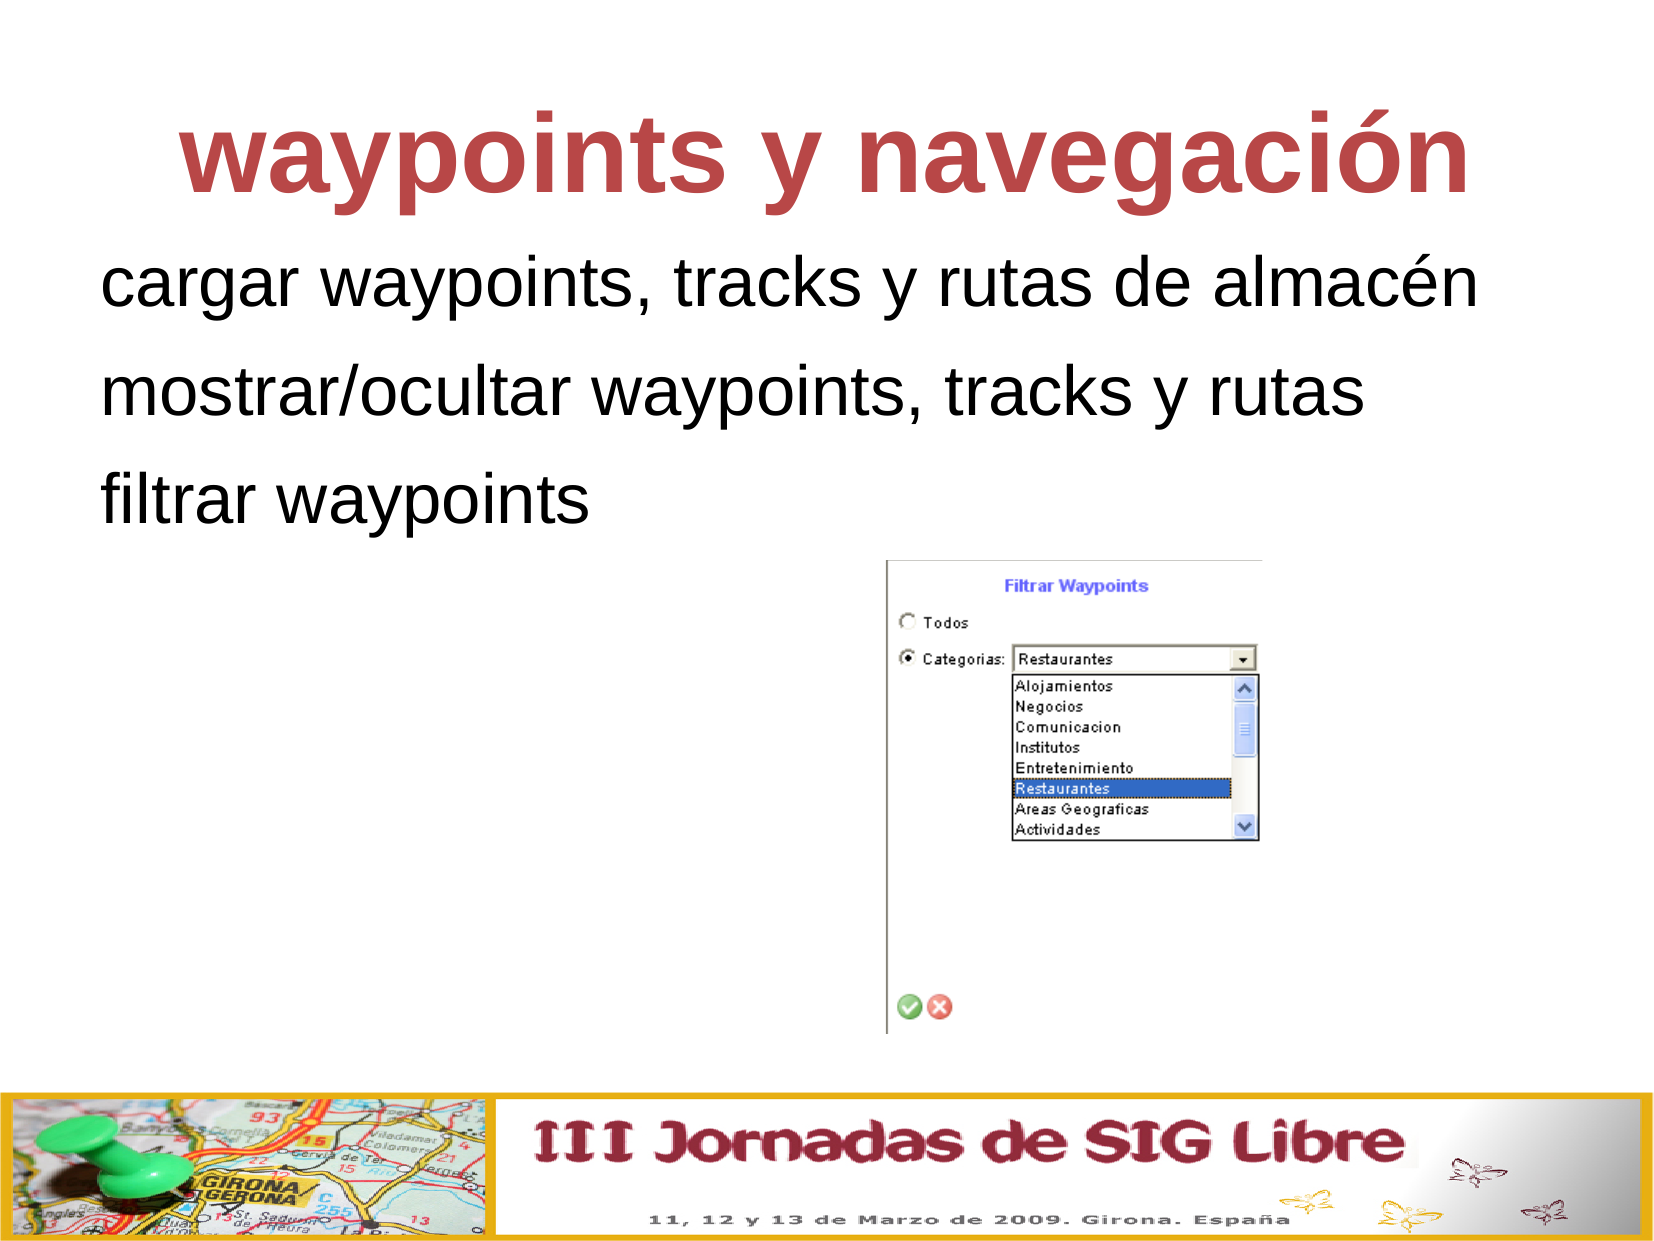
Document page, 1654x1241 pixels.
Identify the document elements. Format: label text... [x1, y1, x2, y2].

list cargar waypoints, tracks y rutas de almacén mostrar/ocultar waypoints, tracks y rutas filtrar waypoints [82, 242, 1571, 1047]
title waypoints y navegación [82, 56, 1571, 242]
picture [885, 560, 1263, 1034]
picture [0, 1092, 1654, 1241]
